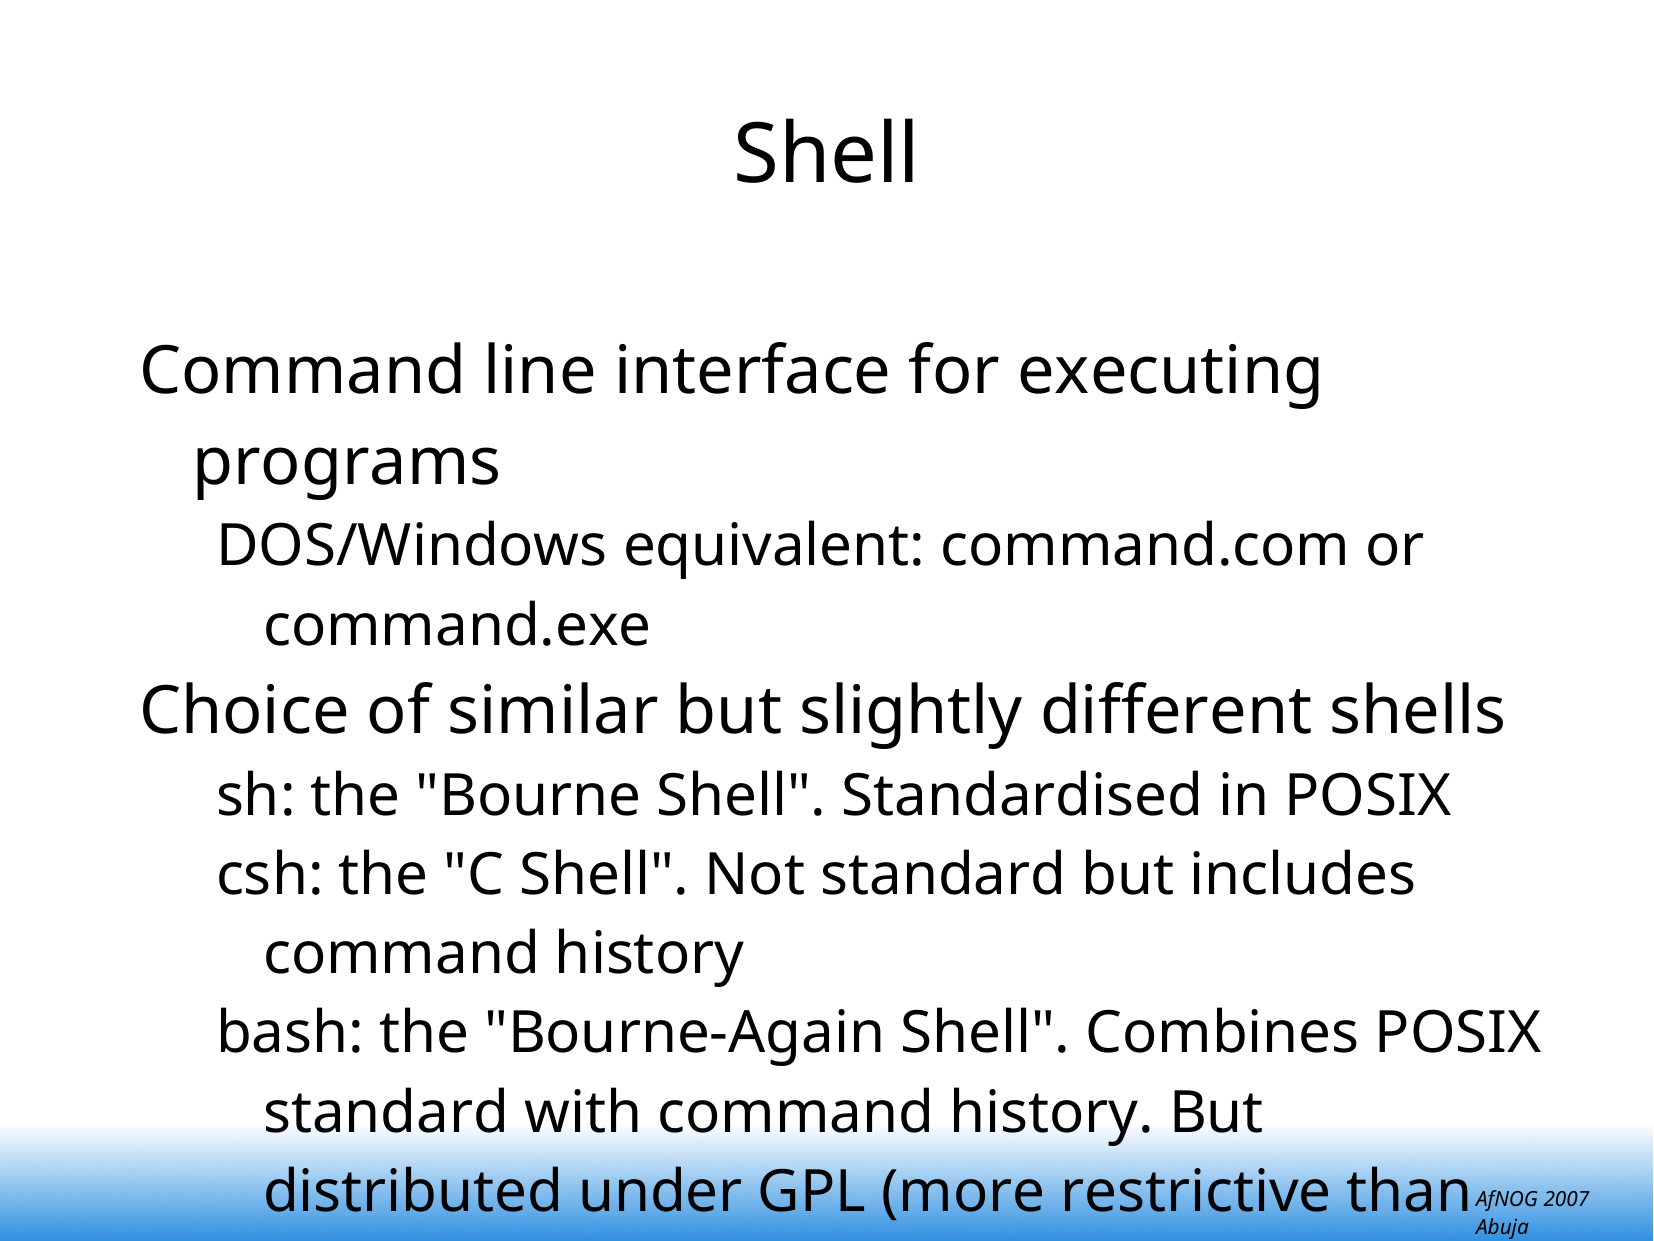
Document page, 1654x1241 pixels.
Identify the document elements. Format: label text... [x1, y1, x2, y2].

picture [0, 1122, 1653, 1241]
list Command line interface for executing programs DOS/Windows equivalent: command.com or command.exe Choice of similar but slightly different shells sh: the "Bourne Shell". Standardised in POSIX csh: the "C Shell". Not standard but includes command history bash: the "Bourne-Again Shell". Combines POSIX standard with command history. But distributed under GPL (more restrictive than BSD licence) [121, 322, 1561, 1133]
title Shell [121, 46, 1534, 254]
